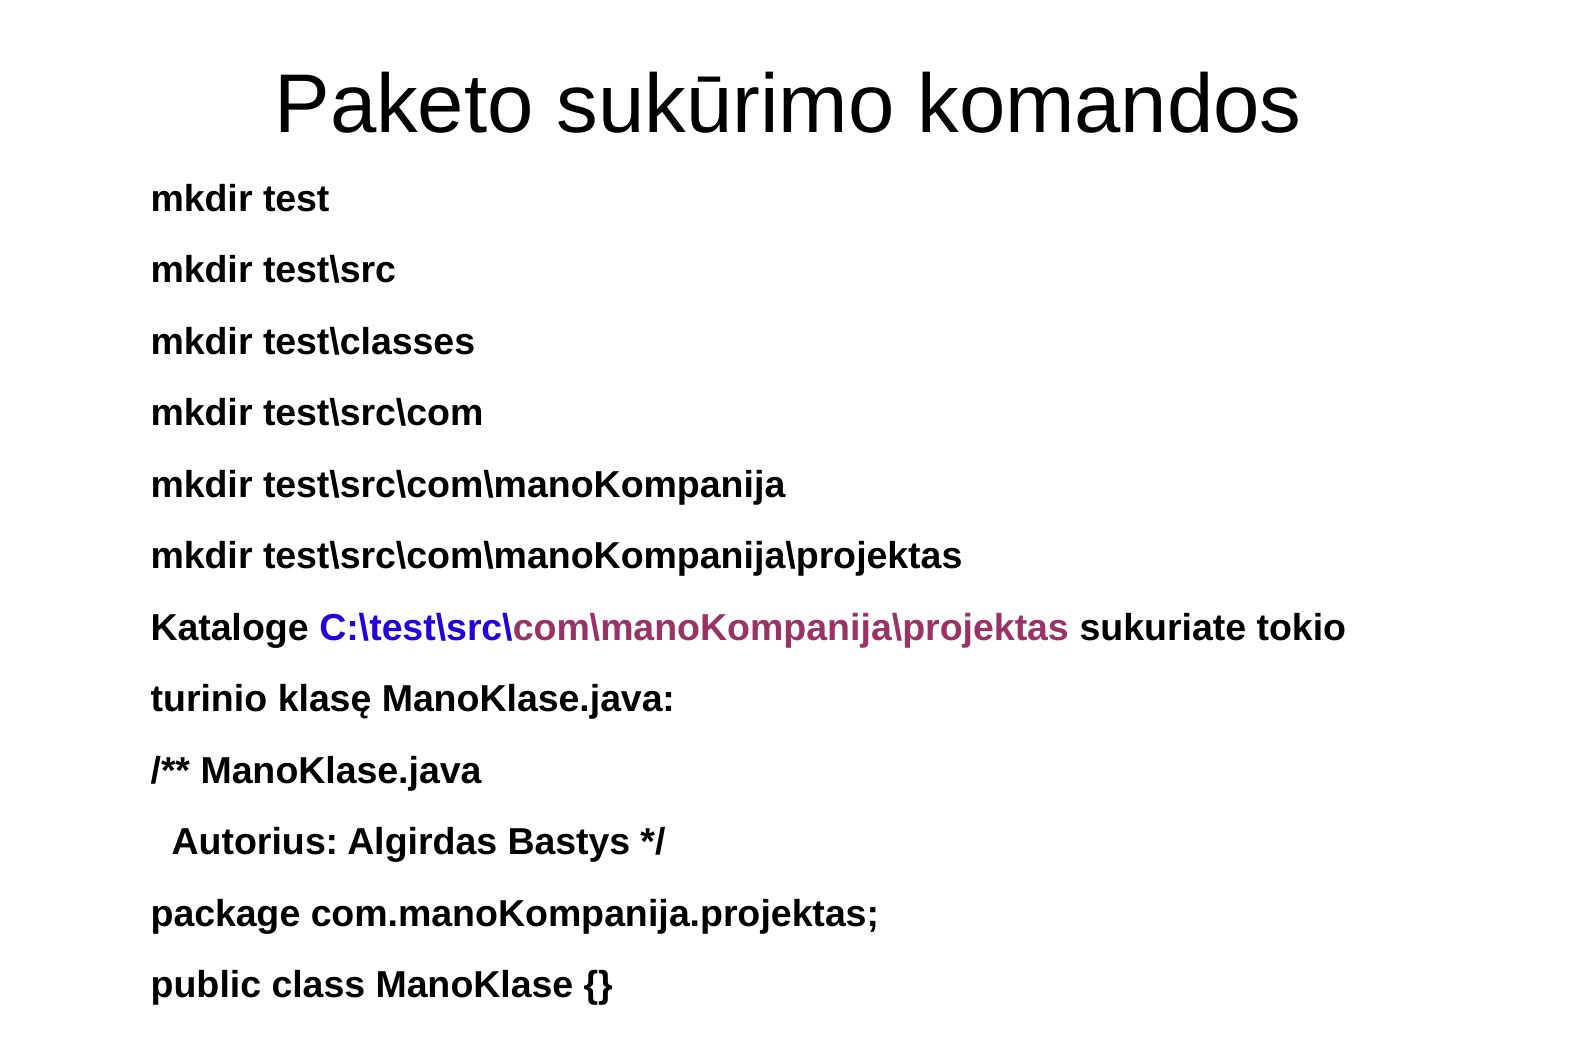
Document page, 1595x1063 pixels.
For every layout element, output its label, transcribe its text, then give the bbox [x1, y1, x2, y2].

list mkdir test mkdir test\src mkdir test\classes mkdir test\src\com mkdir test\src\com\manoKompanija mkdir test\src\com\manoKompanija\projektas Kataloge C:\test\src\com\manoKompanija\projektas sukuriate tokio turinio klasę ManoKlase.java: /** ManoKlase.java Autorius: Algirdas Bastys */ package com.manoKompanija.projektas; public class ManoKlase {} [79, 177, 1515, 1021]
title Paketo sukūrimo komandos [70, 29, 1506, 178]
